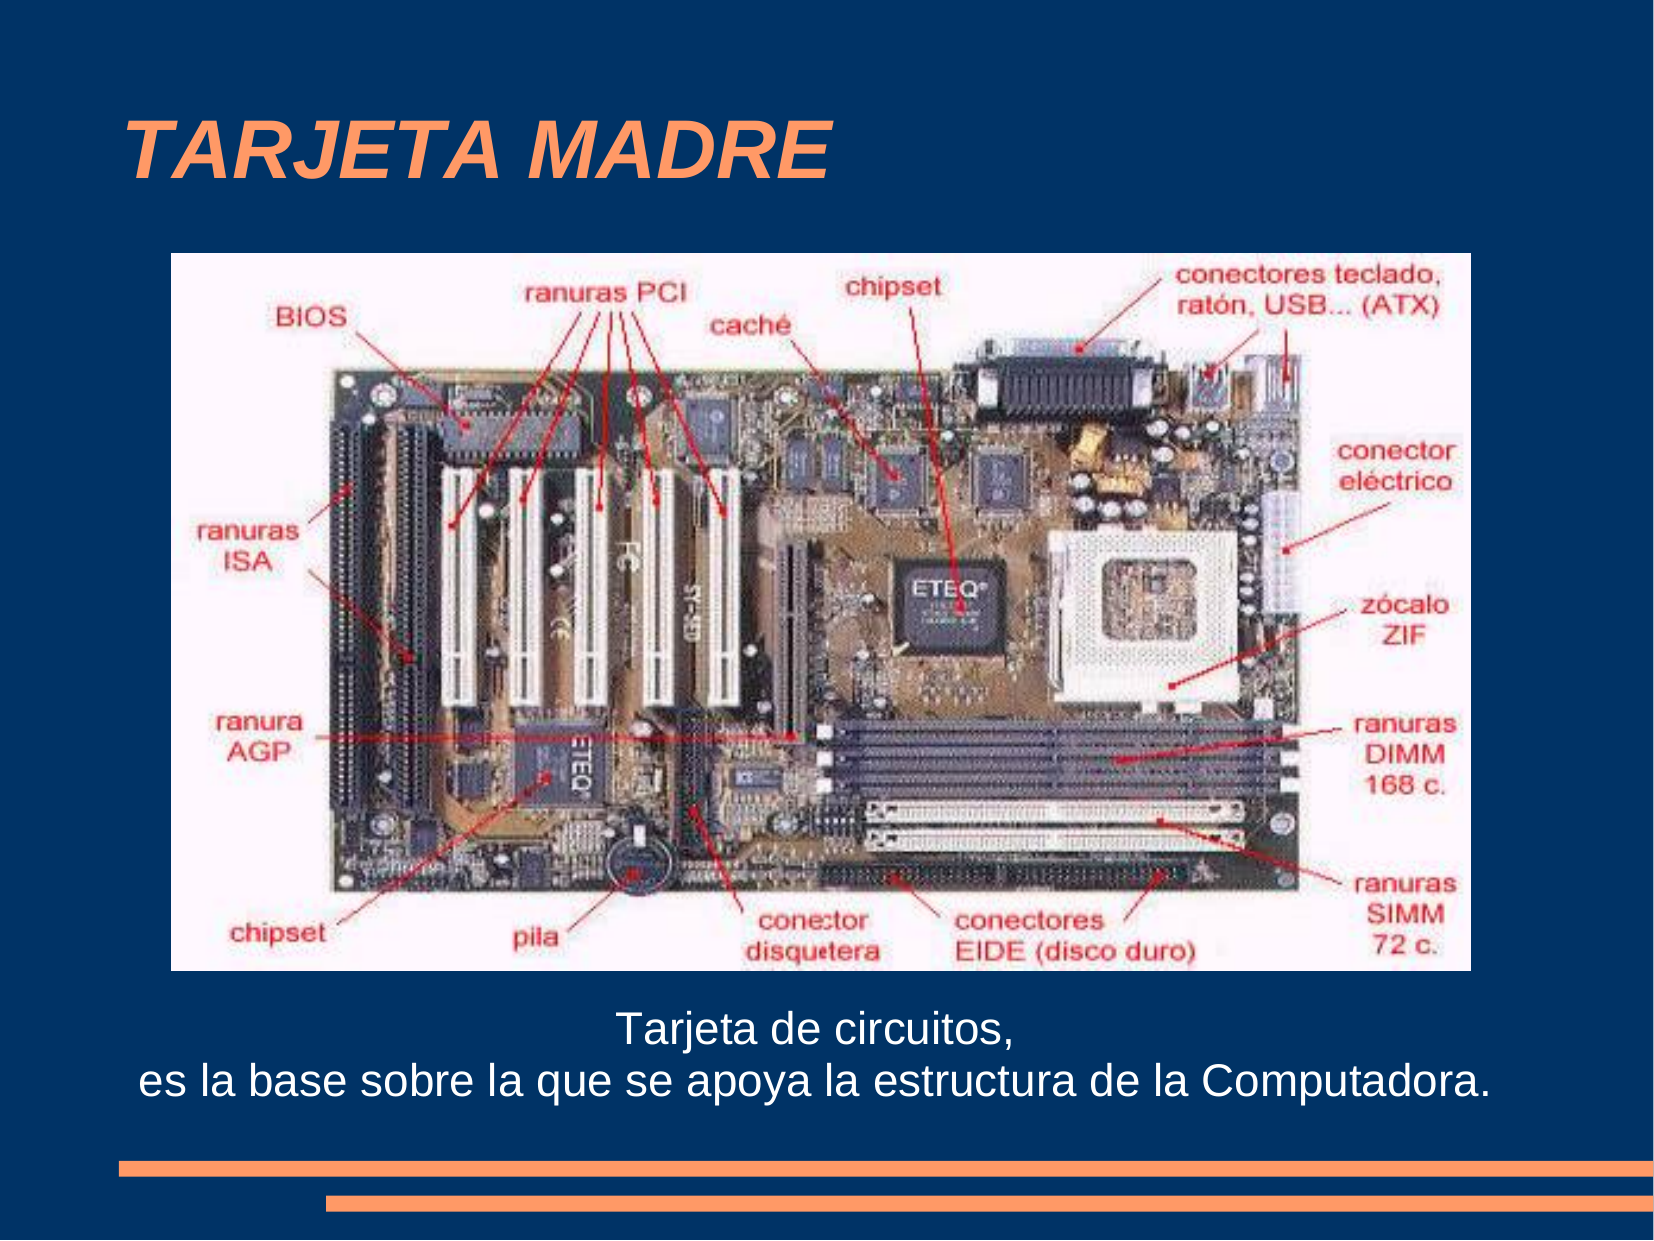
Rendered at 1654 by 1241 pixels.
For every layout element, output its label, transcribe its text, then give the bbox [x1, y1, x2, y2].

text_box Tarjeta de circuitos, es la base sobre la que se apoya la estructura de la Computadora. [124, 995, 1521, 1125]
picture [171, 253, 1471, 971]
title TARJETA MADRE [121, 46, 1534, 254]
